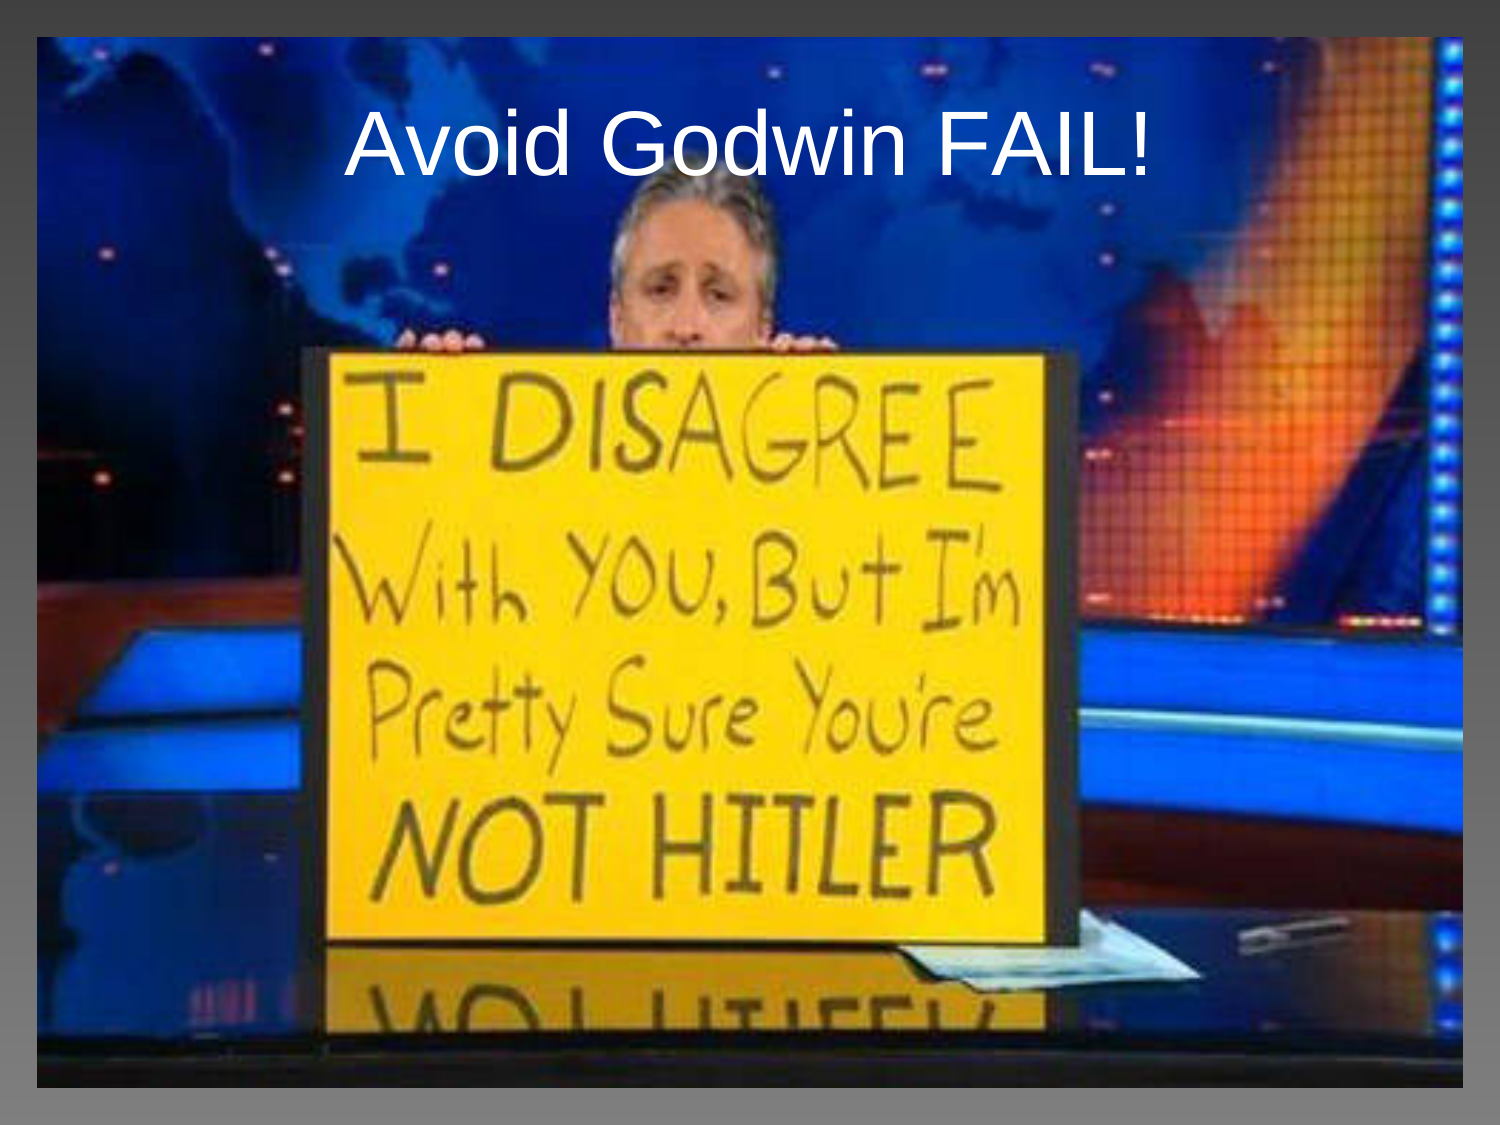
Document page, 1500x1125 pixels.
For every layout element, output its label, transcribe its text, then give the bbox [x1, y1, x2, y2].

picture [37, 37, 1463, 1088]
title Avoid Godwin FAIL! [75, 37, 1426, 241]
